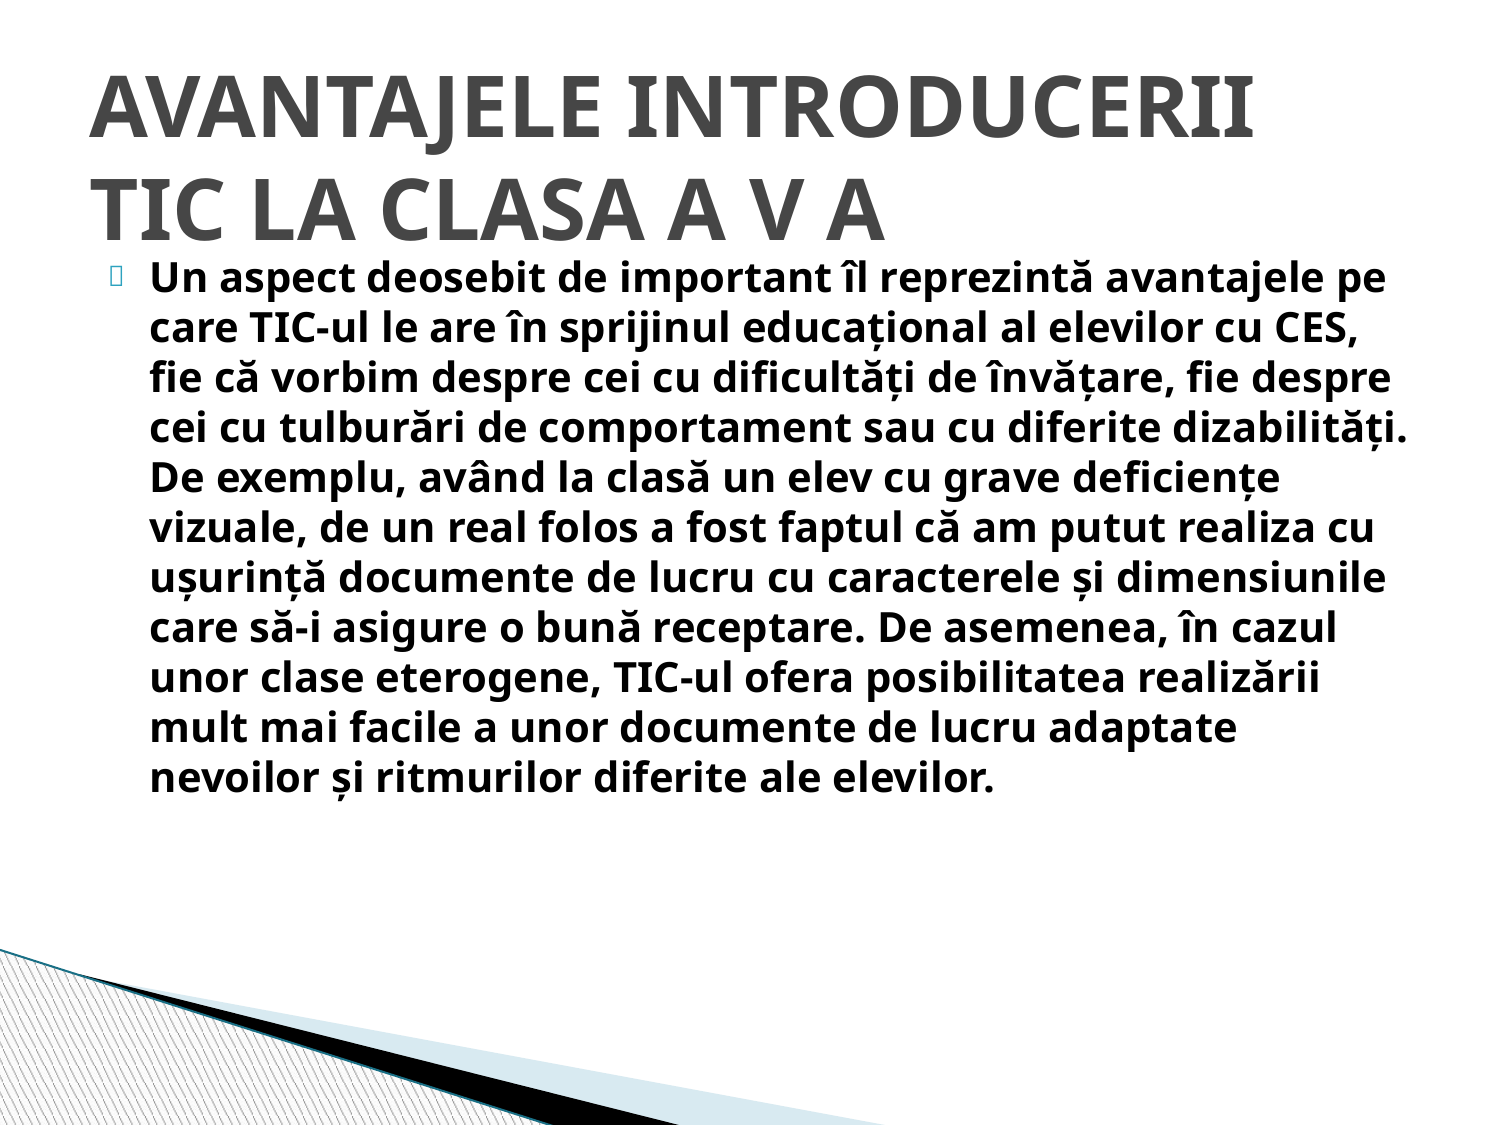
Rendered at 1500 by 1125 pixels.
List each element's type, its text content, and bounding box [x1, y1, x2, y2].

list Un aspect deosebit de important îl reprezintă avantajele pe care TIC-ul le are în sprijinul educațional al elevilor cu CES, fie că vorbim despre cei cu dificultăți de învățare, fie despre cei cu tulburări de comportament sau cu diferite dizabilități. De exemplu, având la clasă un elev cu grave deficiențe vizuale, de un real folos a fost faptul că am putut realiza cu ușurință documente de lucru cu caracterele și dimensiunile care să-i asigure o bună receptare. De asemenea, în cazul unor clase eterogene, TIC-ul ofera posibilitatea realizării mult mai facile a unor documente de lucru adaptate nevoilor și ritmurilor diferite ale elevilor. [75, 243, 1425, 986]
title AVANTAJELE INTRODUCERII TIC LA CLASA A V A [75, 45, 1425, 233]
picture [0, 952, 543, 1125]
